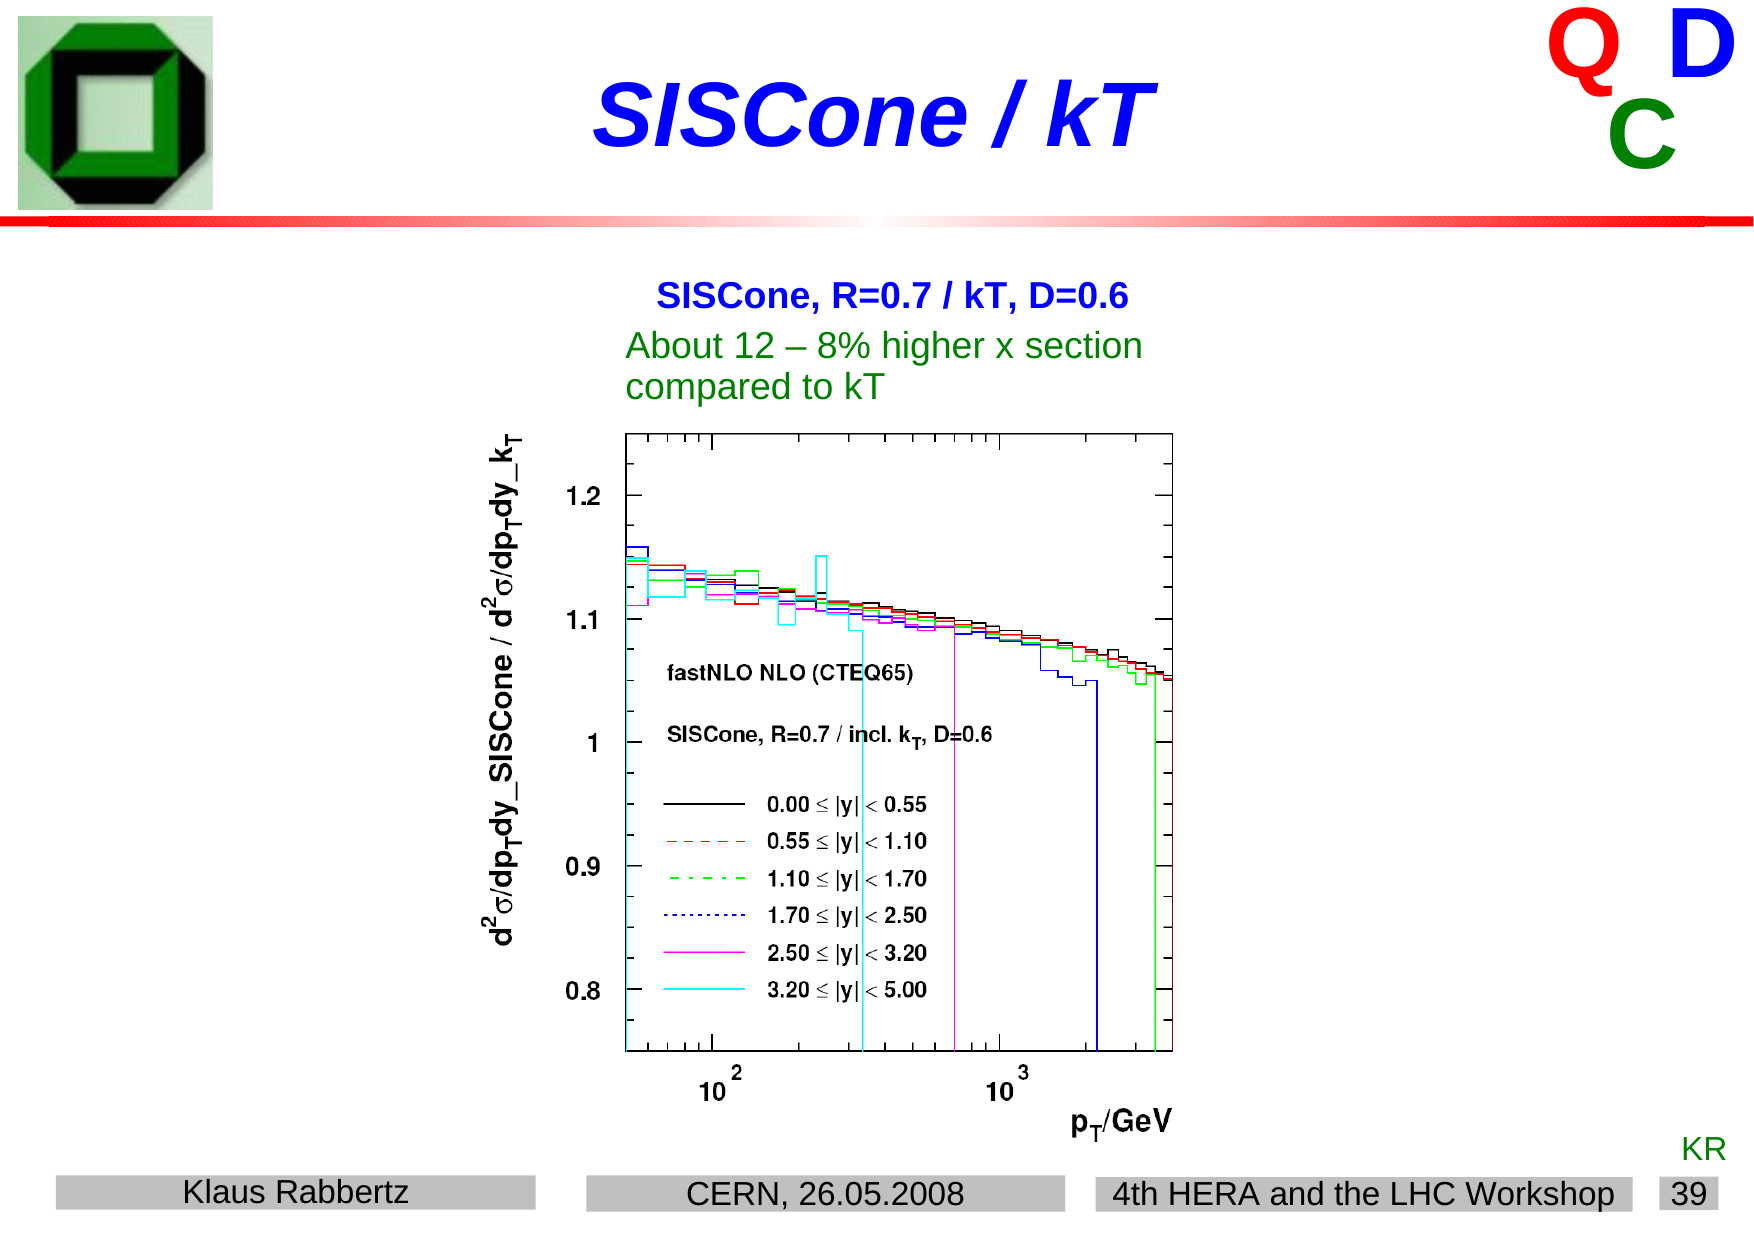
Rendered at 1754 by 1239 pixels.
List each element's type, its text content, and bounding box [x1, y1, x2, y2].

picture [477, 409, 1200, 1148]
picture [18, 16, 213, 210]
text_box SISCone, R=0.7 / kT, D=0.6 [644, 262, 1142, 312]
text_box About 12 – 8% higher x section compared to kT [613, 312, 1158, 420]
text_box KR [1669, 1118, 1739, 1180]
title SISCone / kT [220, 16, 1525, 213]
